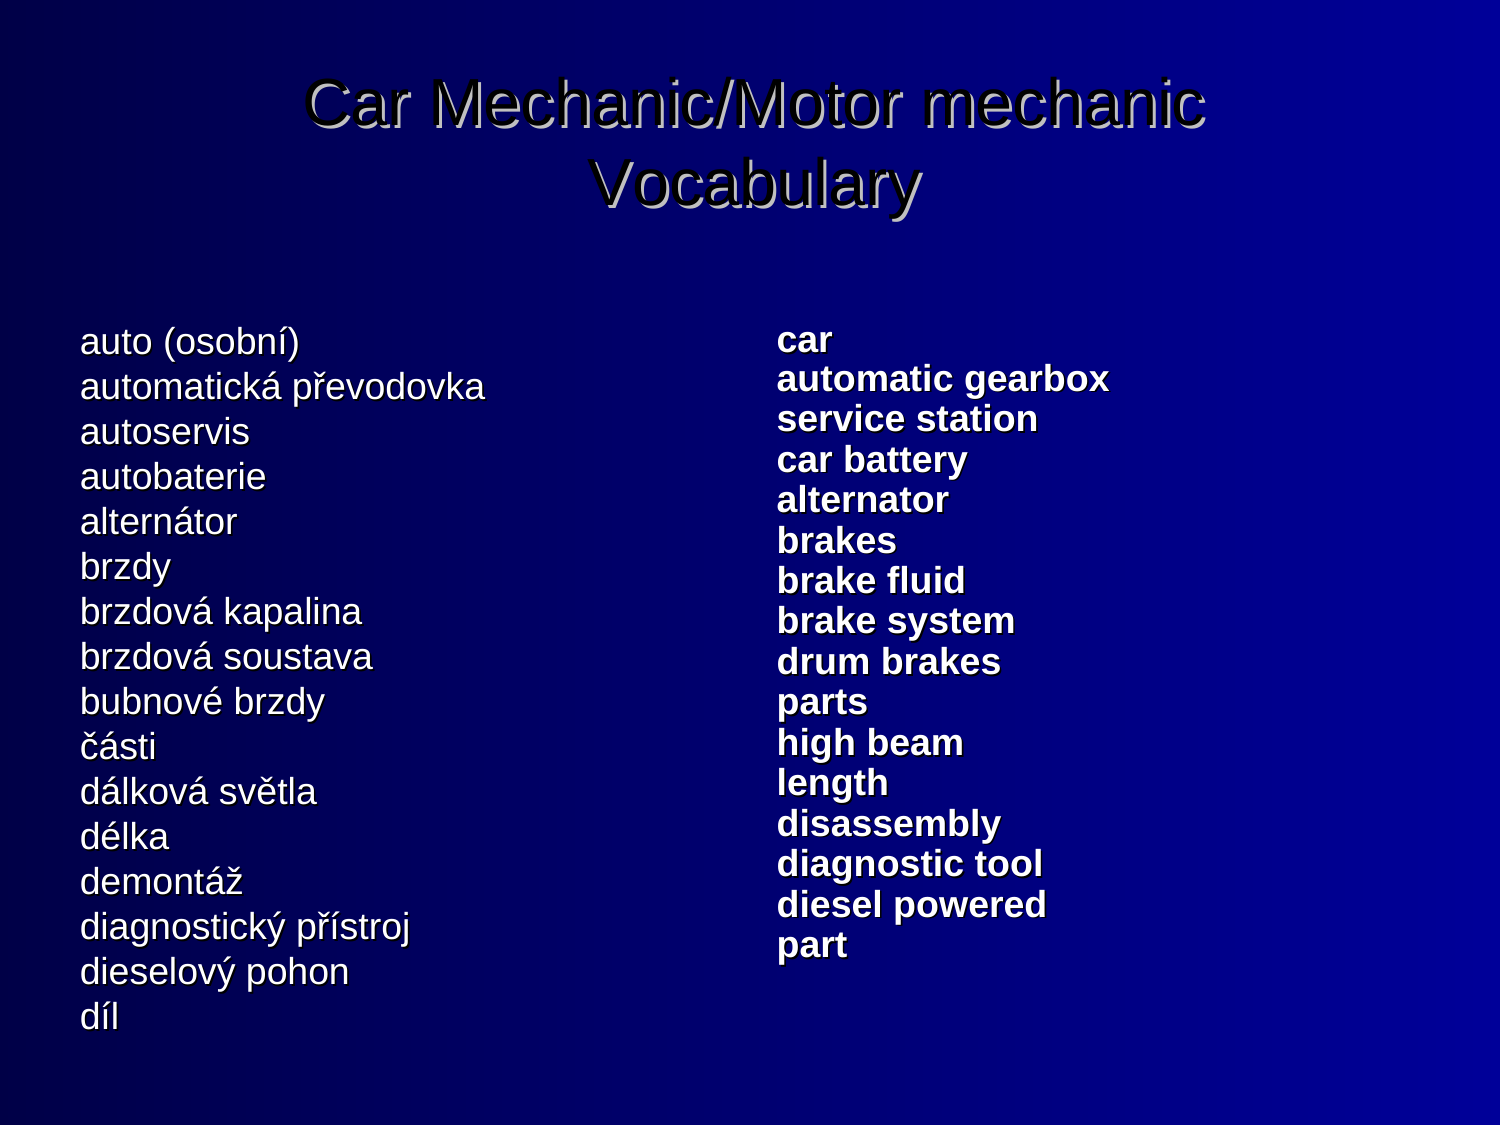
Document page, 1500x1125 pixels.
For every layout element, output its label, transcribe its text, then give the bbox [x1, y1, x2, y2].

title Car Mechanic/Motor mechanic Vocabulary [75, 45, 1426, 233]
list car automatic gearbox service station car battery alternator brakes brake fluid brake system drum brakes parts high beam length disassembly diagnostic tool diesel powered part [761, 243, 1425, 1035]
list auto (osobní) automatická převodovka autoservis autobaterie alternátor brzdy brzdová kapalina brzdová soustava bubnové brzdy části dálková světla délka demontáž diagnostický přístroj dieselový pohon díl [64, 220, 728, 1125]
